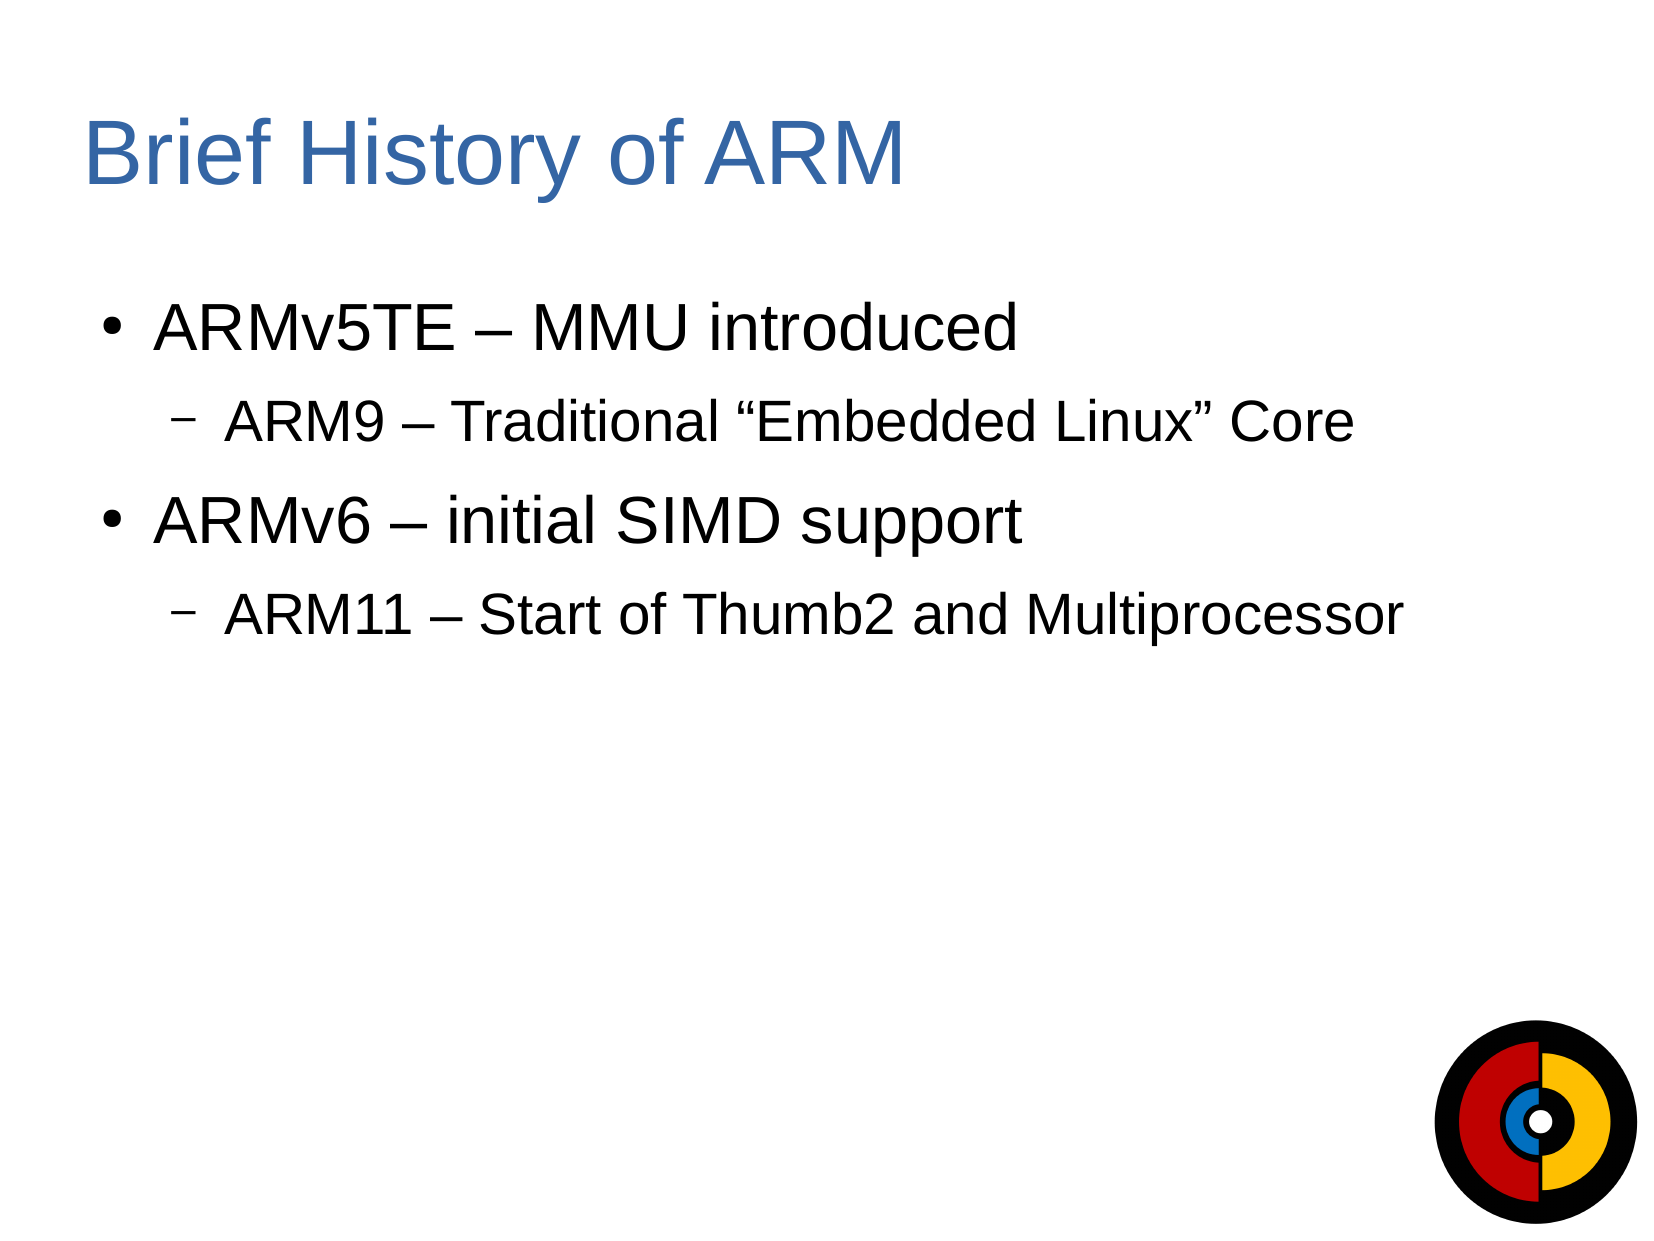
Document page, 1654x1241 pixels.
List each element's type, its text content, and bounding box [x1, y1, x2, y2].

list ARMv5TE – MMU introduced ARM9 – Traditional “Embedded Linux” Core ARMv6 – initial SIMD support ARM11 – Start of Thumb2 and Multiprocessor [82, 290, 1571, 1010]
title Brief History of ARM [82, 49, 1571, 257]
picture [1429, 1015, 1642, 1229]
